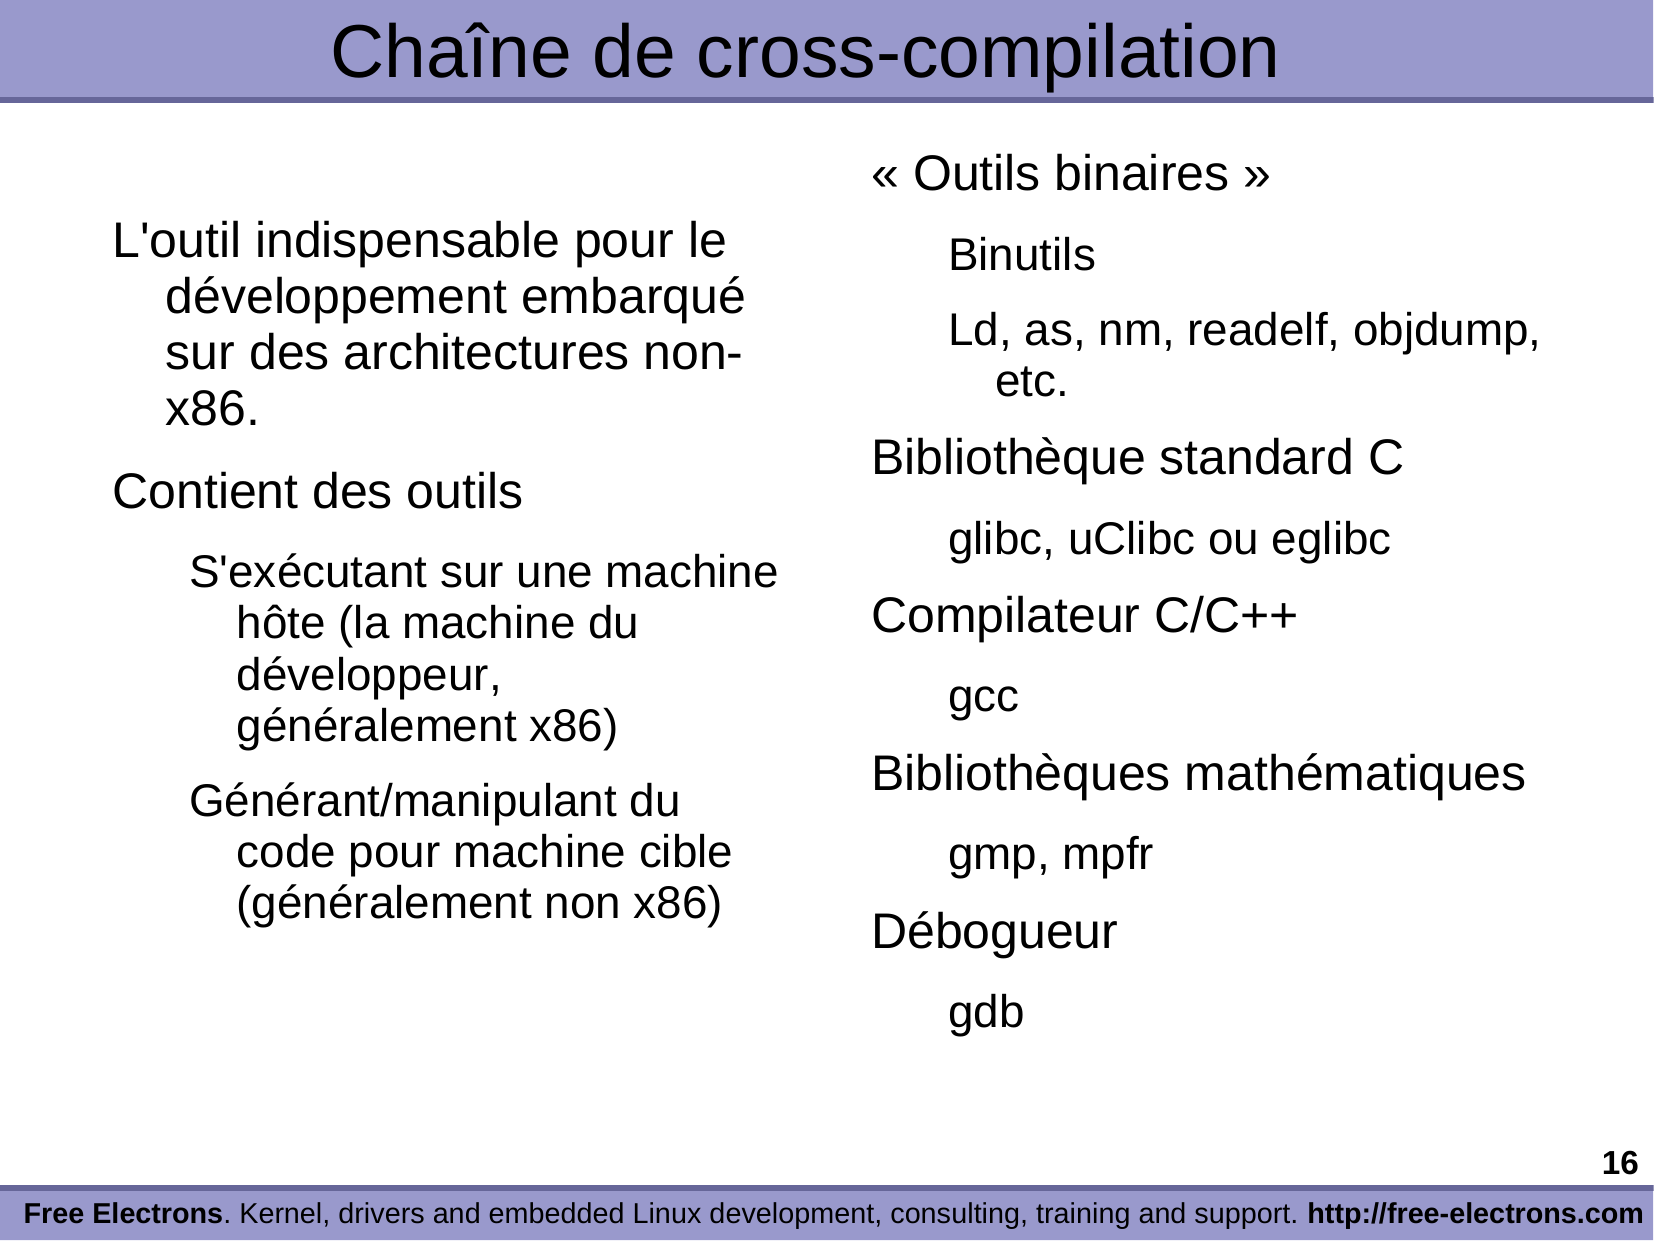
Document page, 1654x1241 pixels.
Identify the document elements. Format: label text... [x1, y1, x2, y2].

list « Outils binaires » Binutils Ld, as, nm, readelf, objdump, etc. Bibliothèque standard C glibc, uClibc ou eglibc Compilateur C/C++ gcc Bibliothèques mathématiques gmp, mpfr Débogueur gdb [853, 145, 1543, 1171]
list L'outil indispensable pour le développement embarqué sur des architectures non-x86. Contient des outils S'exécutant sur une machine hôte (la machine du développeur, généralement x86) Générant/manipulant du code pour machine cible (généralement non x86) [94, 212, 784, 1063]
title Chaîne de cross-compilation [60, 4, 1551, 98]
